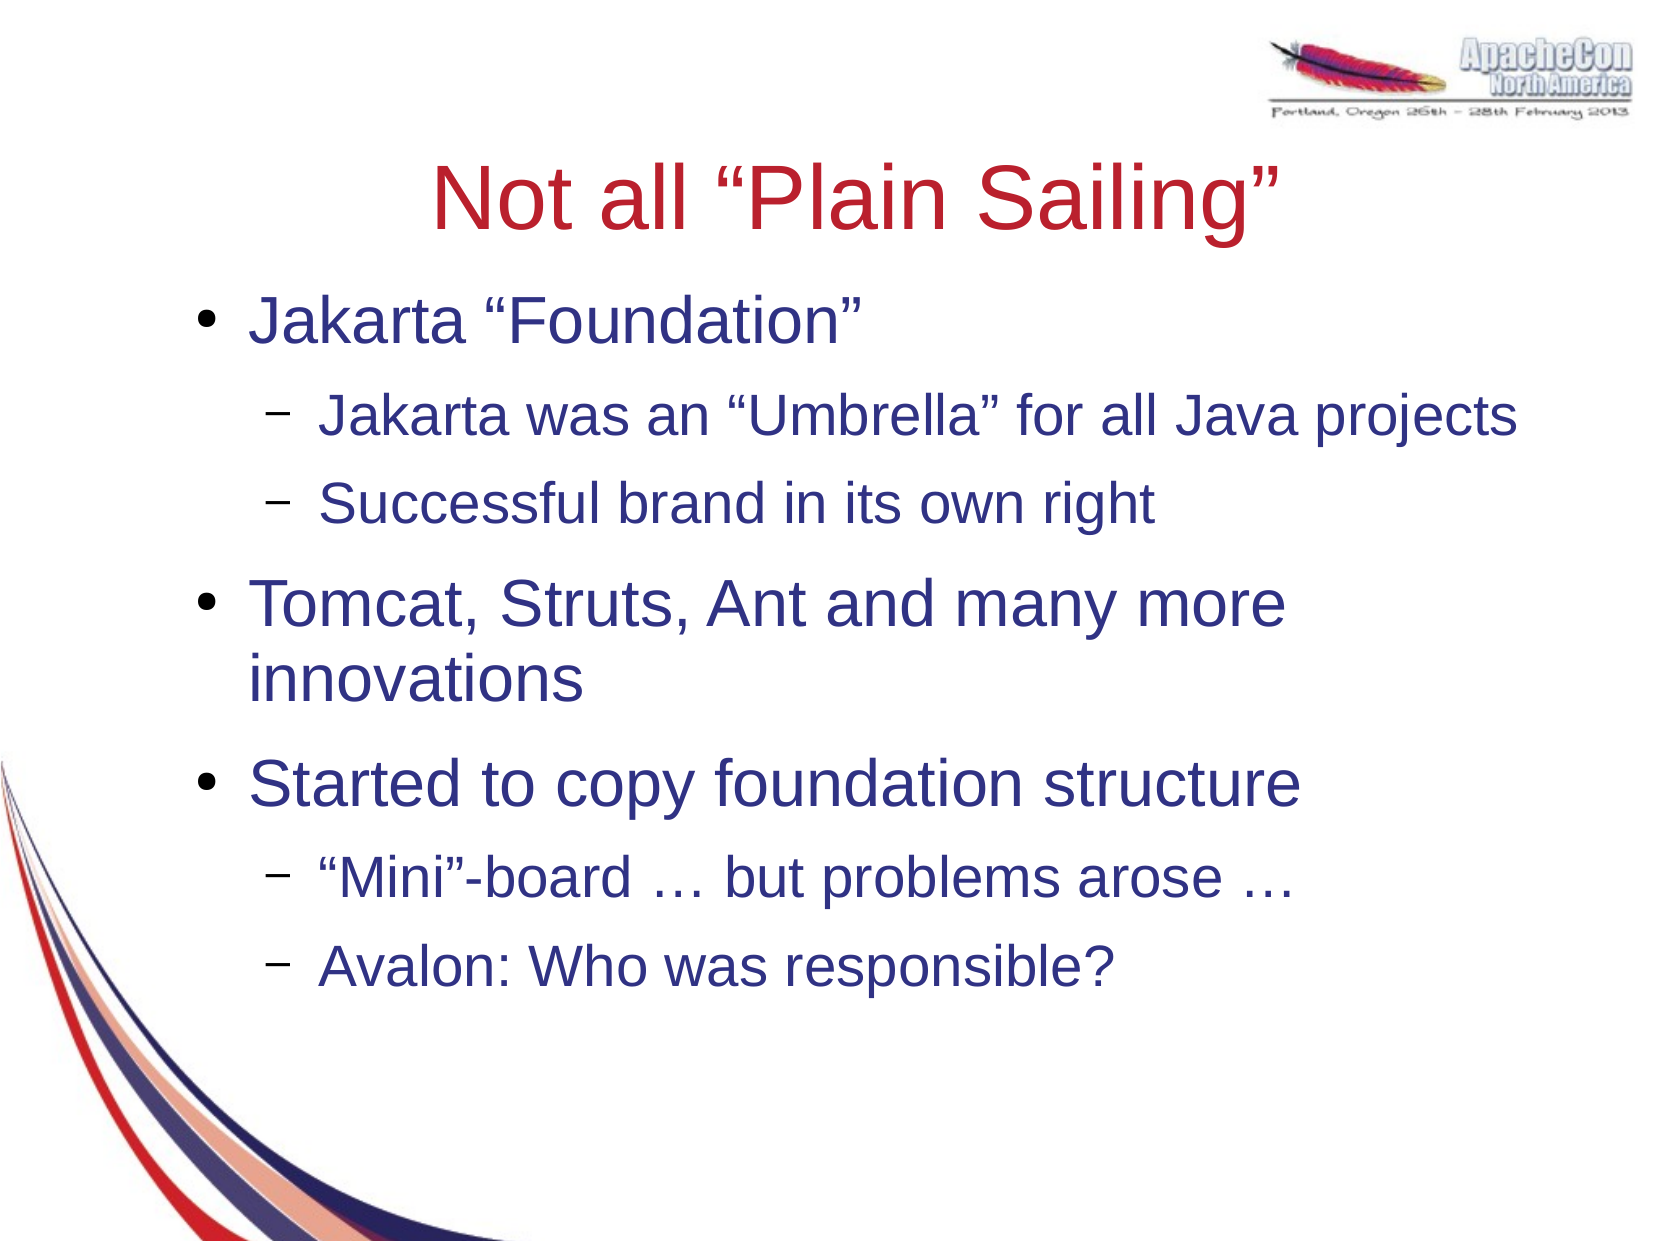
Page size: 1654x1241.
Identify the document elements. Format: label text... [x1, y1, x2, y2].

title Not all “Plain Sailing” [177, 141, 1536, 254]
list Jakarta “Foundation” Jakarta was an “Umbrella” for all Java projects Successful brand in its own right Tomcat, Struts, Ant and many more innovations Started to copy foundation structure “Mini”-board … but problems arose … Avalon: Who was responsible? [177, 283, 1536, 1003]
picture [0, 0, 1654, 1241]
